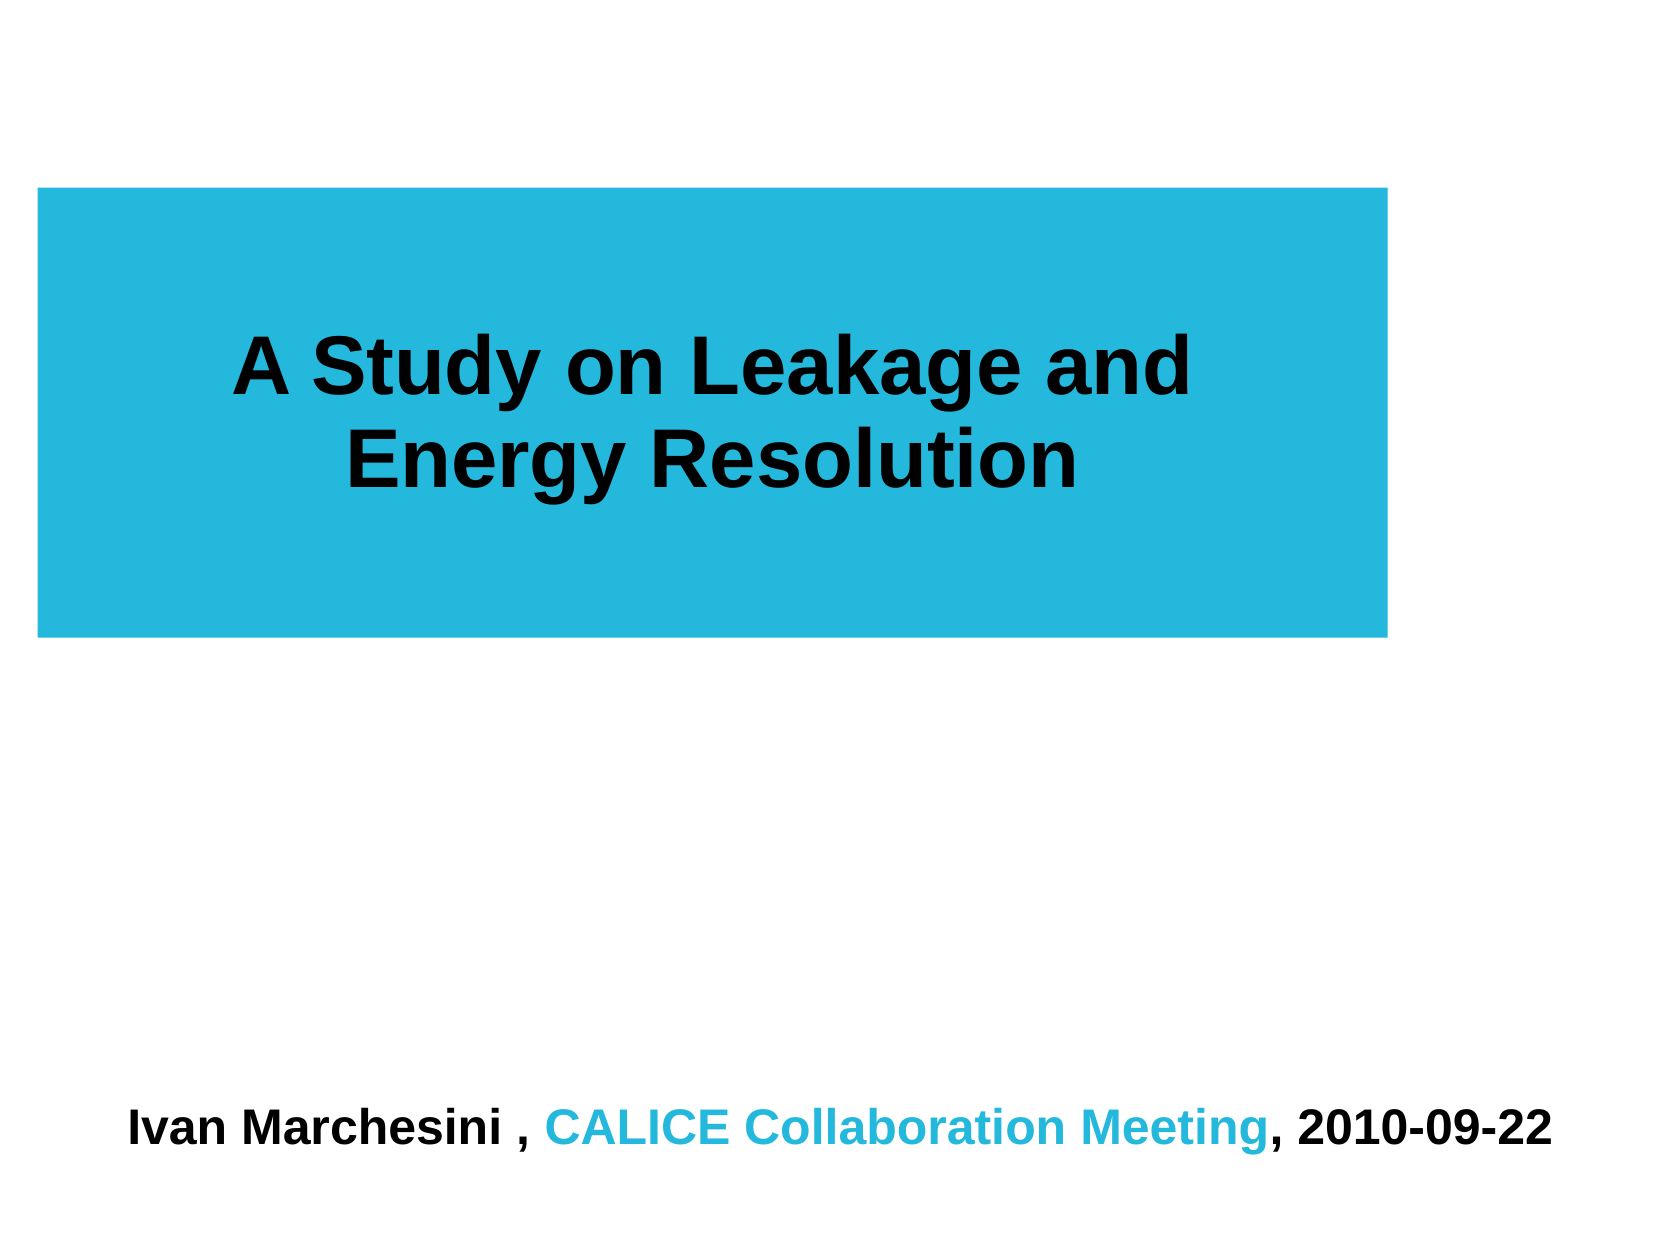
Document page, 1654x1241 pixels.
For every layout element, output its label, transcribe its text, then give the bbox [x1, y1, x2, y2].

text_box Ivan Marchesini , CALICE Collaboration Meeting, 2010-09-22 [112, 1091, 1576, 1163]
text_box A Study on Leakage and Energy Resolution [37, 187, 1388, 638]
